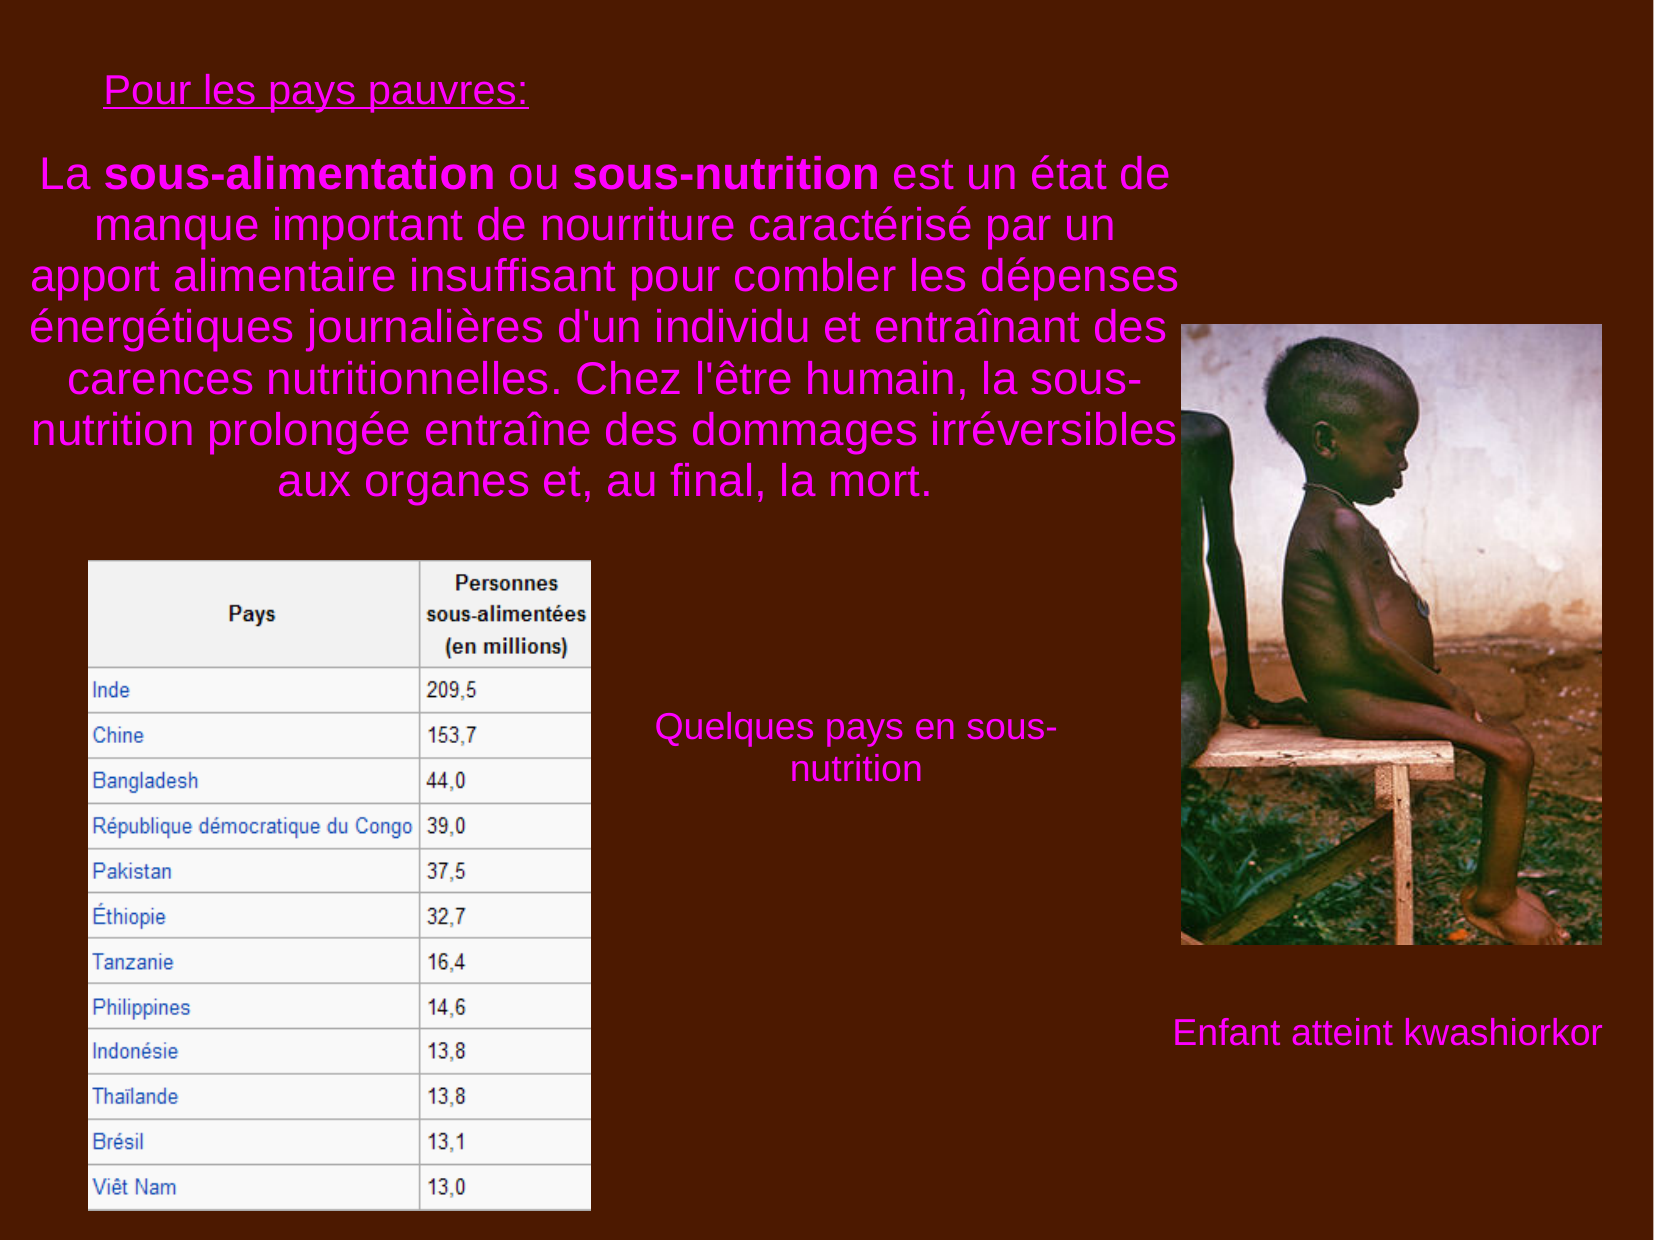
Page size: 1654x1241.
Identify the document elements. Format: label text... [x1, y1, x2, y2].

text_box Quelques pays en sous-nutrition [590, 698, 1123, 798]
text_box Enfant atteint kwashiorkor [1151, 1003, 1625, 1061]
text_box Pour les pays pauvres: [88, 59, 1477, 121]
picture [1181, 324, 1602, 945]
picture [88, 560, 591, 1211]
text_box La sous-alimentation ou sous-nutrition est un état de manque important de nourriture caractérisé par un apport alimentaire insuffisant pour combler les dépenses énergétiques journalières d'un individu et entraînant des carences nutritionnelles. Chez l'être humain, la sous-nutrition prolongée entraîne des dommages irréversibles aux organes et, au final, la mort. [29, 147, 1182, 507]
